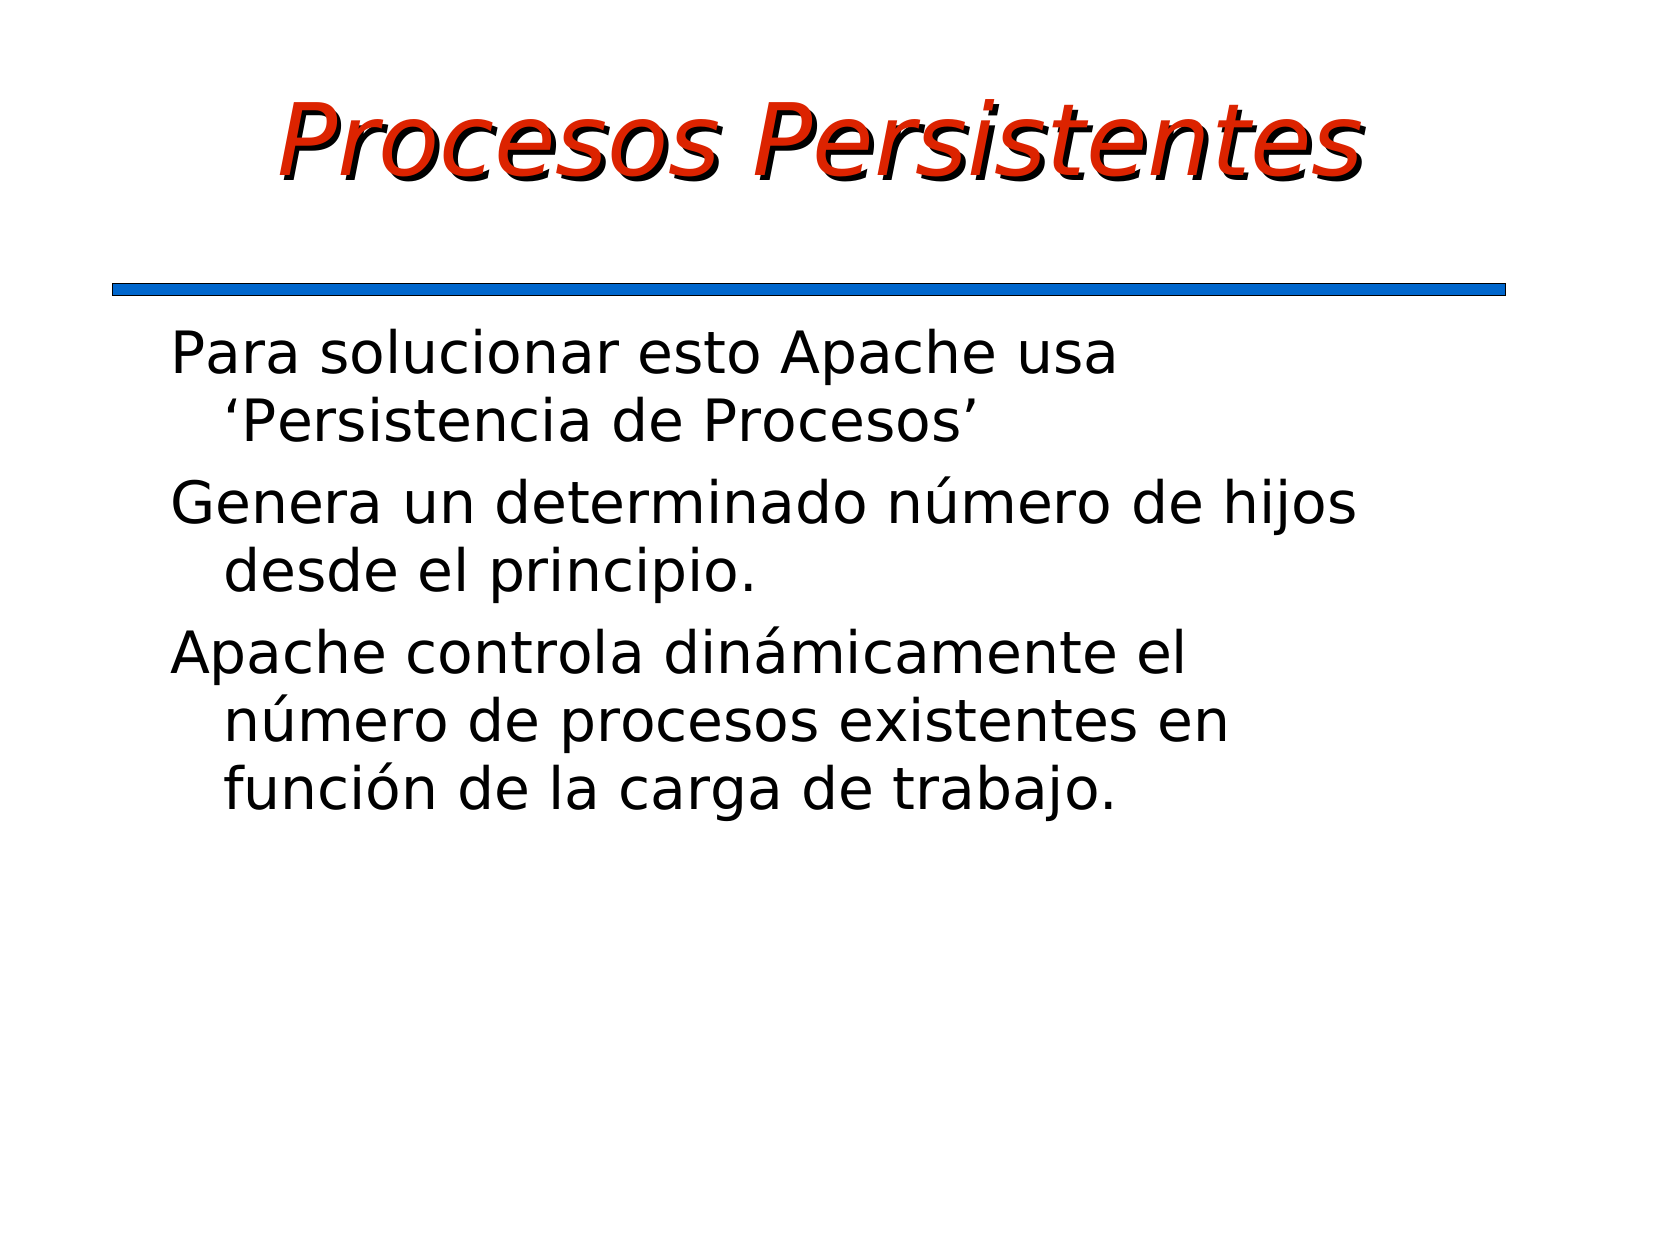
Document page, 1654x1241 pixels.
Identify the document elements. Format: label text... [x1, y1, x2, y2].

title Procesos Persistentes [118, 29, 1524, 207]
list Para solucionar esto Apache usa ‘Persistencia de Procesos’ Genera un determinado número de hijos desde el principio. Apache controla dinámicamente el número de procesos existentes en función de la carga de trabajo. [137, 312, 1413, 988]
